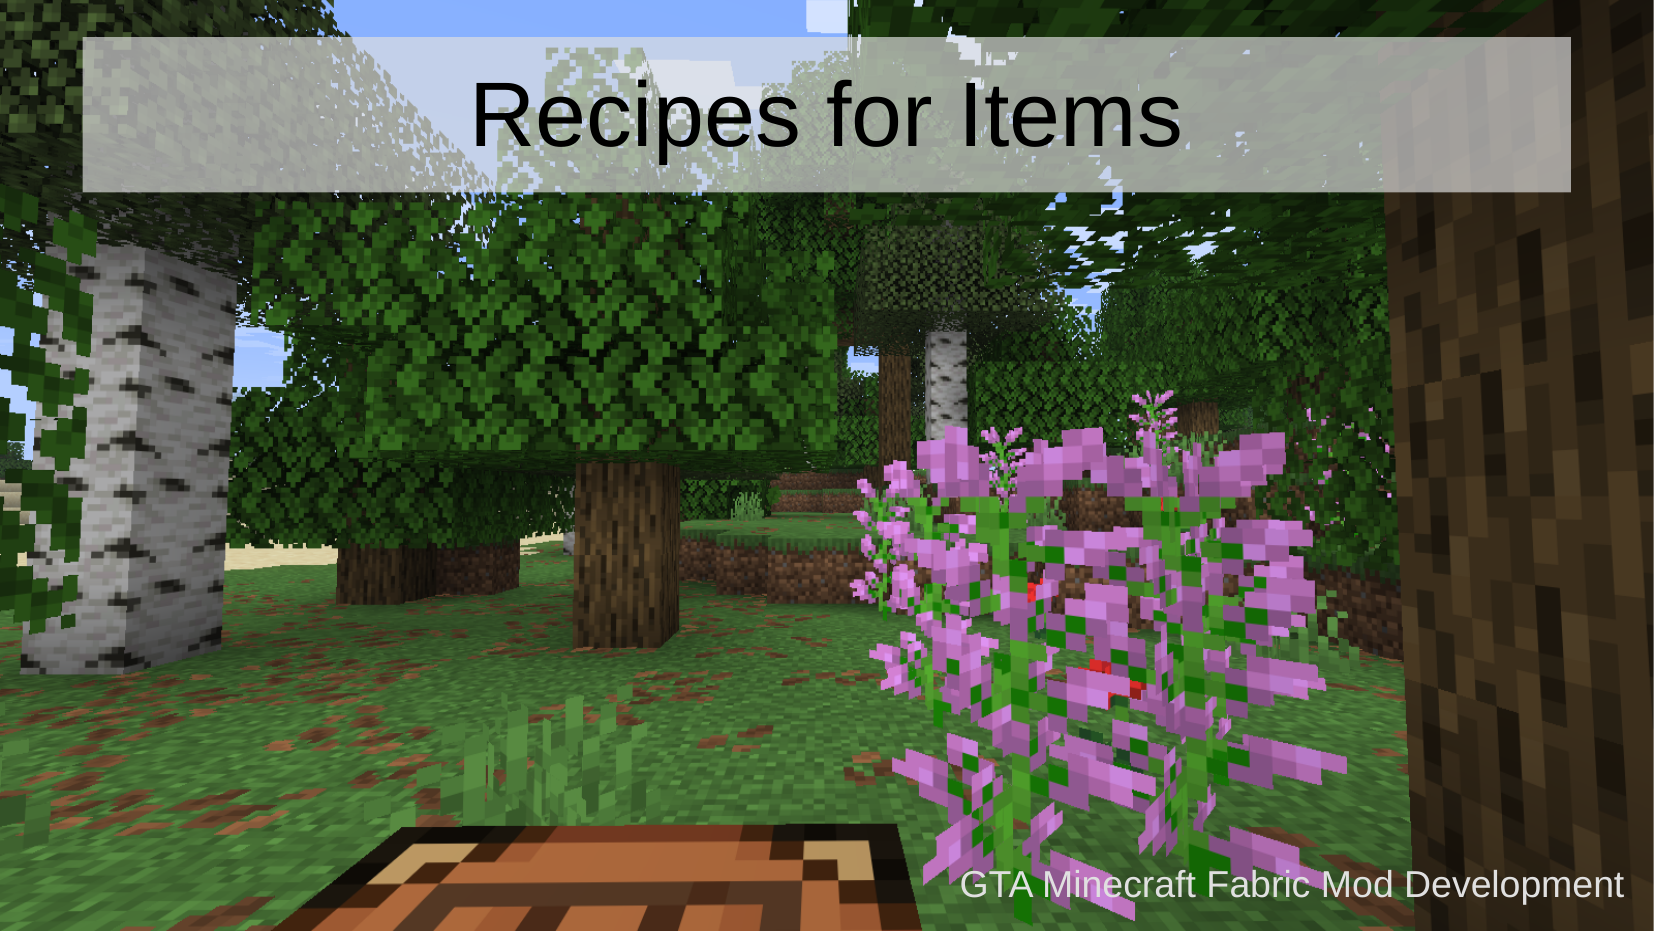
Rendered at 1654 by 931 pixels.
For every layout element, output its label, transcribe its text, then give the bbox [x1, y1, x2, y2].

picture [0, 0, 1654, 931]
title Recipes for Items [82, 37, 1571, 193]
